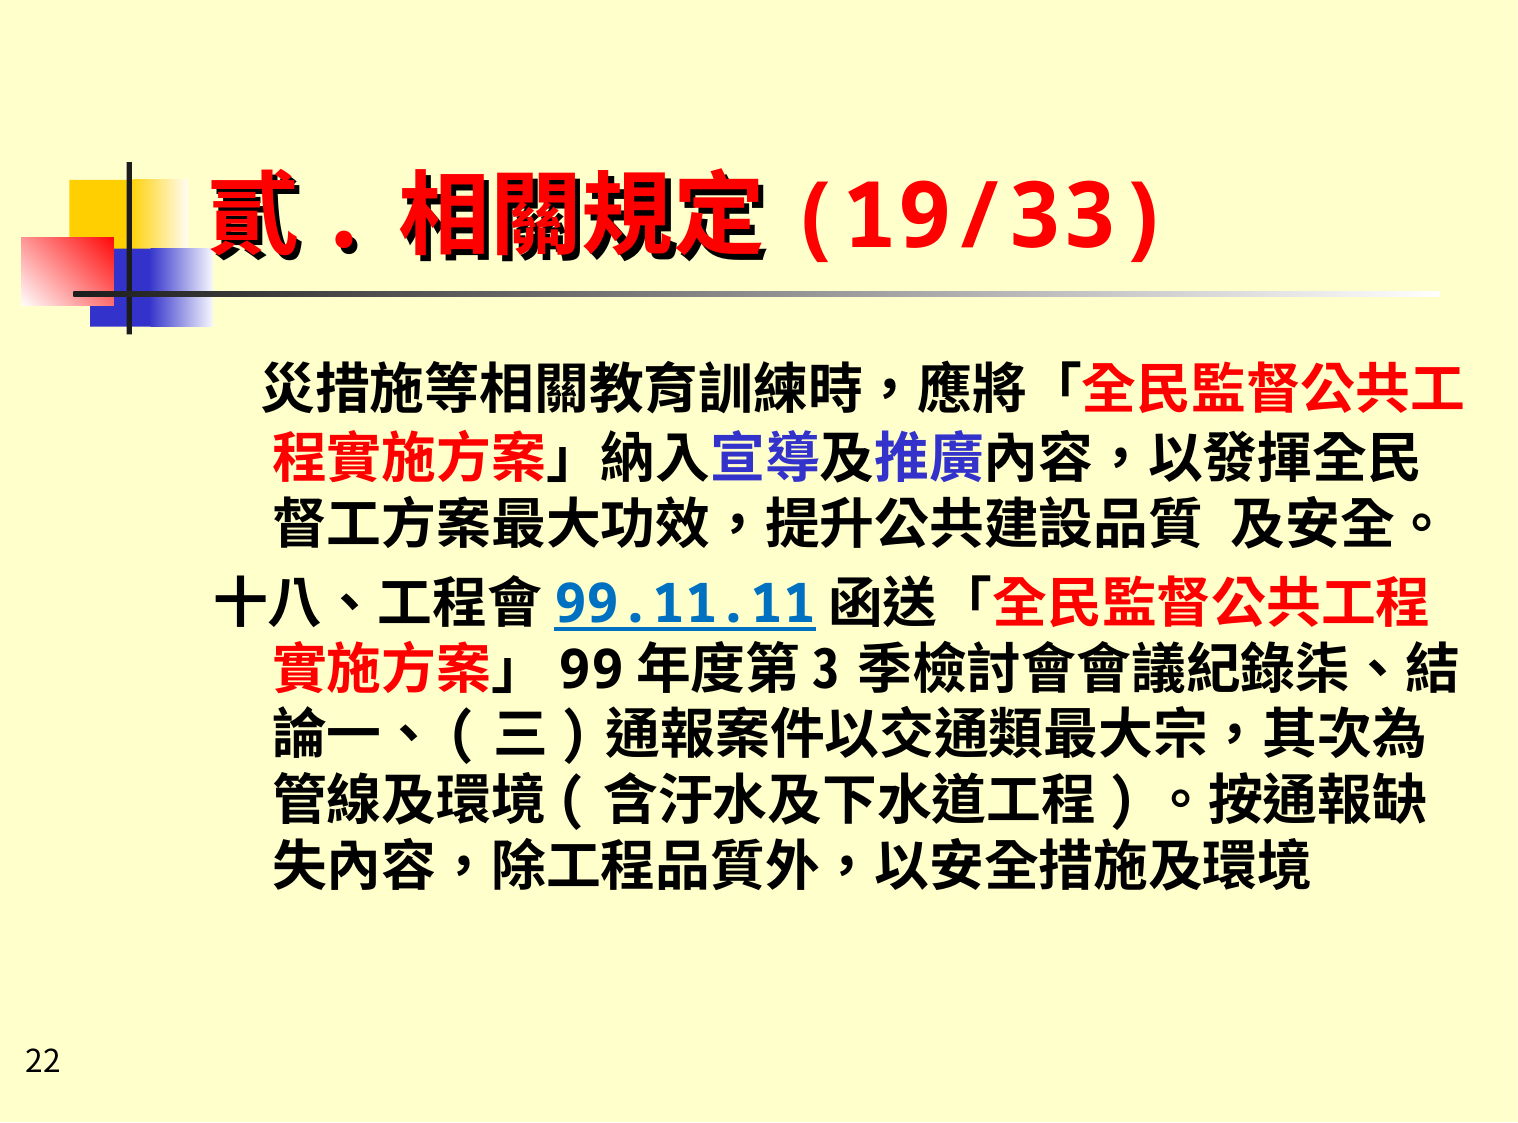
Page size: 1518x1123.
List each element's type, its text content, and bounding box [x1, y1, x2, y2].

text_box <編號> [0, 1032, 78, 1096]
title 貳.相關規定(19/33) [191, 35, 1485, 275]
list 災措施等相關教育訓練時，應將「全民監督公共工程實施方案」納入宣導及推廣內容，以發揮全民督工方案最大功效，提升公共建設品質 及安全。 十八、工程會99.11.11函送「全民監督公共工程實施方案」99年度第3季檢討會會議紀錄柒、結論一、(三)通報案件以交通類最大宗，其次為管線及環境(含汙水及下水道工程)。按通報缺失內容，除工程品質外，以安全措施及環境 [196, 330, 1487, 1004]
